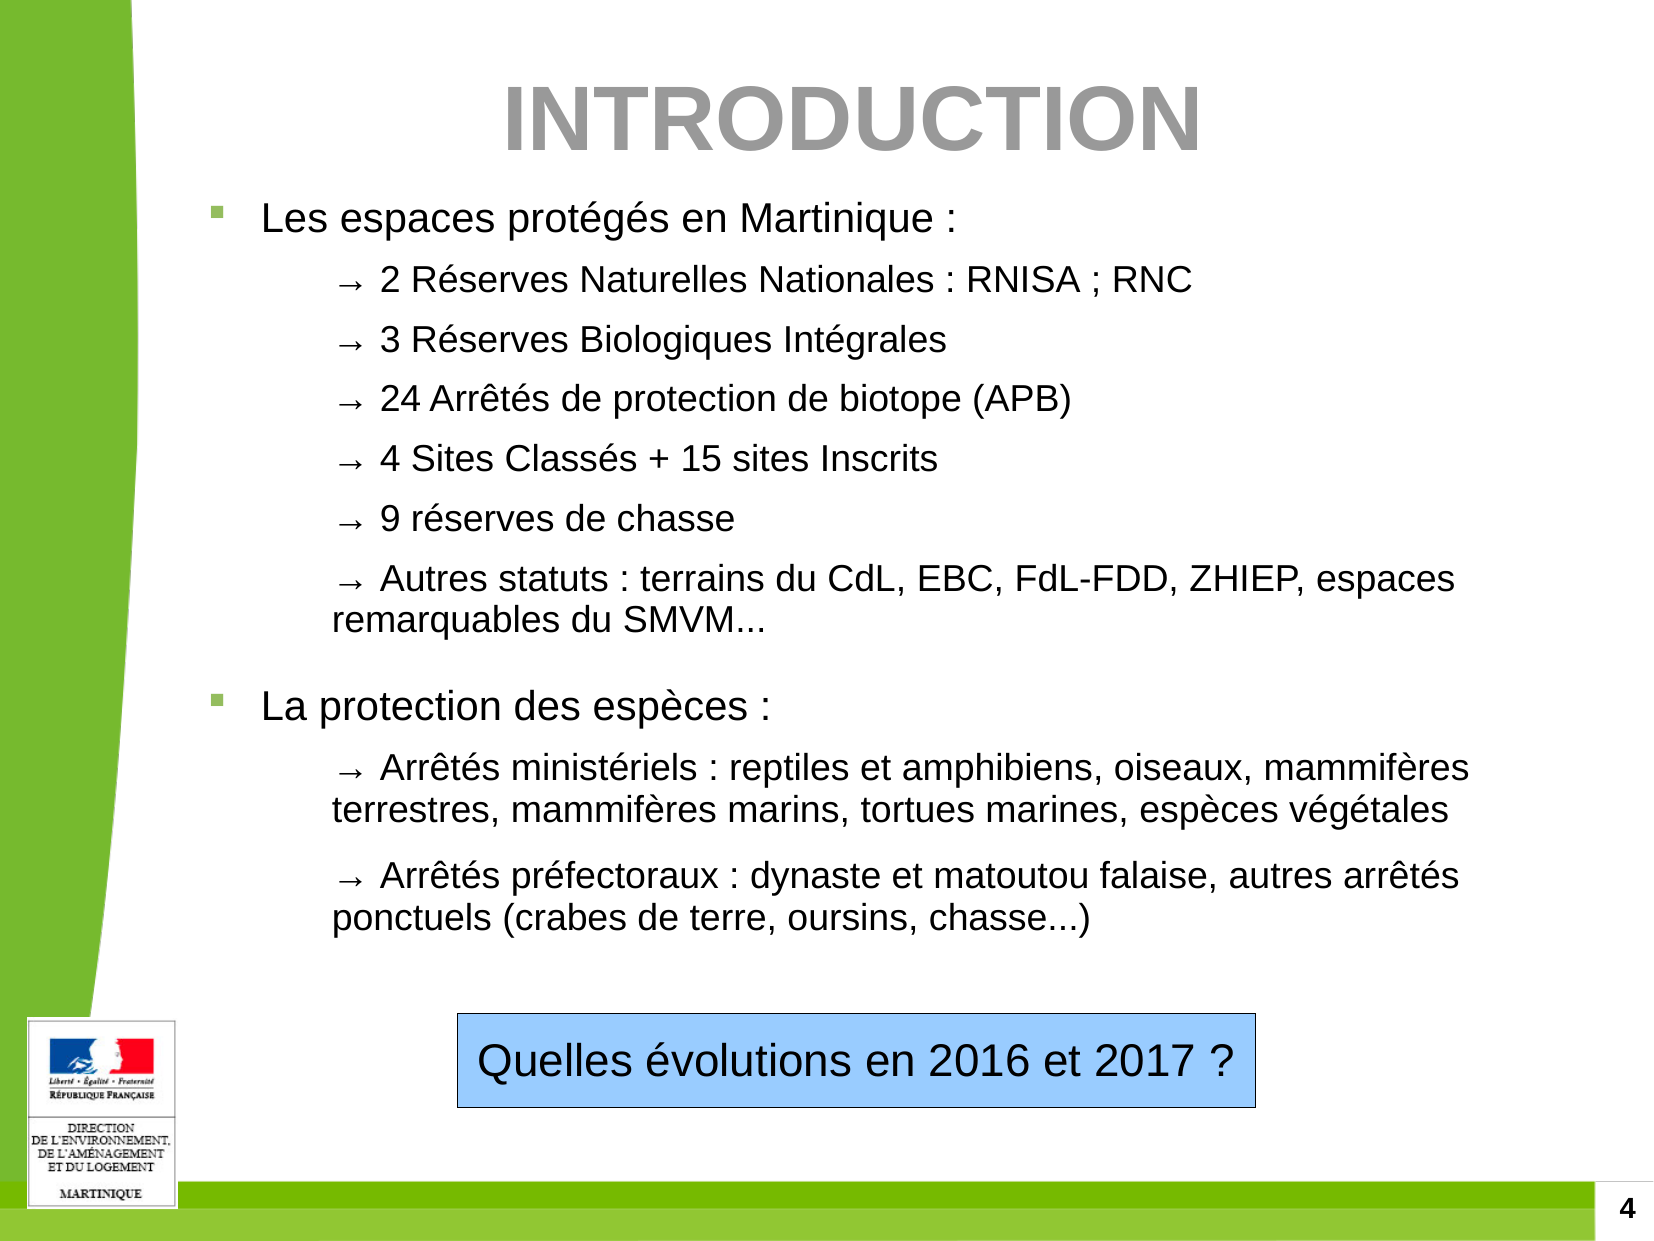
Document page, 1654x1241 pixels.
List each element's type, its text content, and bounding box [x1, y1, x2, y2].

title INTRODUCTION [136, 22, 1571, 215]
text_box Quelles évolutions en 2016 et 2017 ? [457, 1013, 1256, 1108]
list Les espaces protégés en Martinique : → 2 Réserves Naturelles Nationales : RNISA ; RNC → 3 Réserves Biologiques Intégrales → 24 Arrêtés de protection de biotope (APB) → 4 Sites Classés + 15 sites Inscrits → 9 réserves de chasse → Autres statuts : terrains du CdL, EBC, FdL-FDD, ZHIEP, espaces remarquables du SMVM... La protection des espèces : → Arrêtés ministériels : reptiles et amphibiens, oiseaux, mammifères terrestres, mammifères marins, tortues marines, espèces végétales → Arrêtés préfectoraux : dynaste et matoutou falaise, autres arrêtés ponctuels (crabes de terre, oursins, chasse...) [190, 194, 1556, 1161]
picture [0, 0, 1654, 1241]
